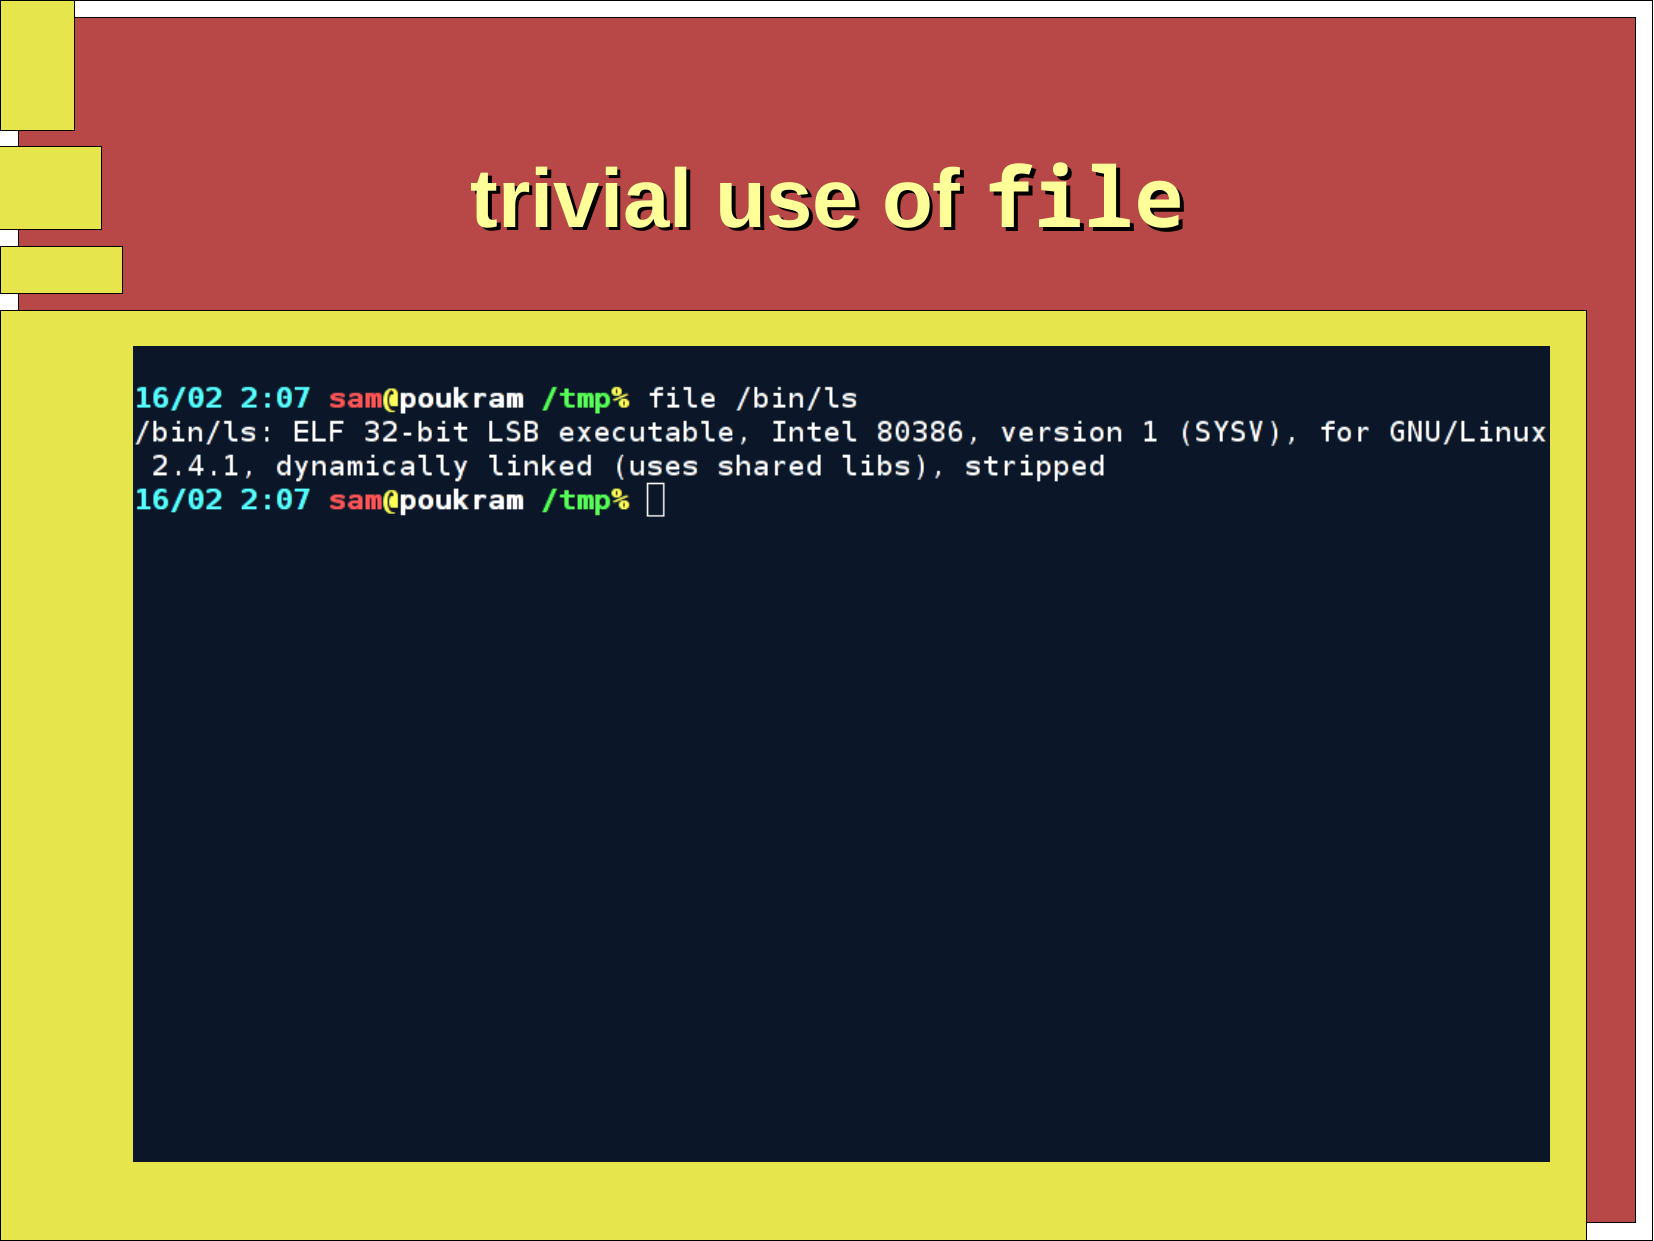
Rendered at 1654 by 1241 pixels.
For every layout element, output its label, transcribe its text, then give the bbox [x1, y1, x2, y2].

picture [133, 346, 1550, 1162]
title trivial use of file [121, 91, 1534, 299]
